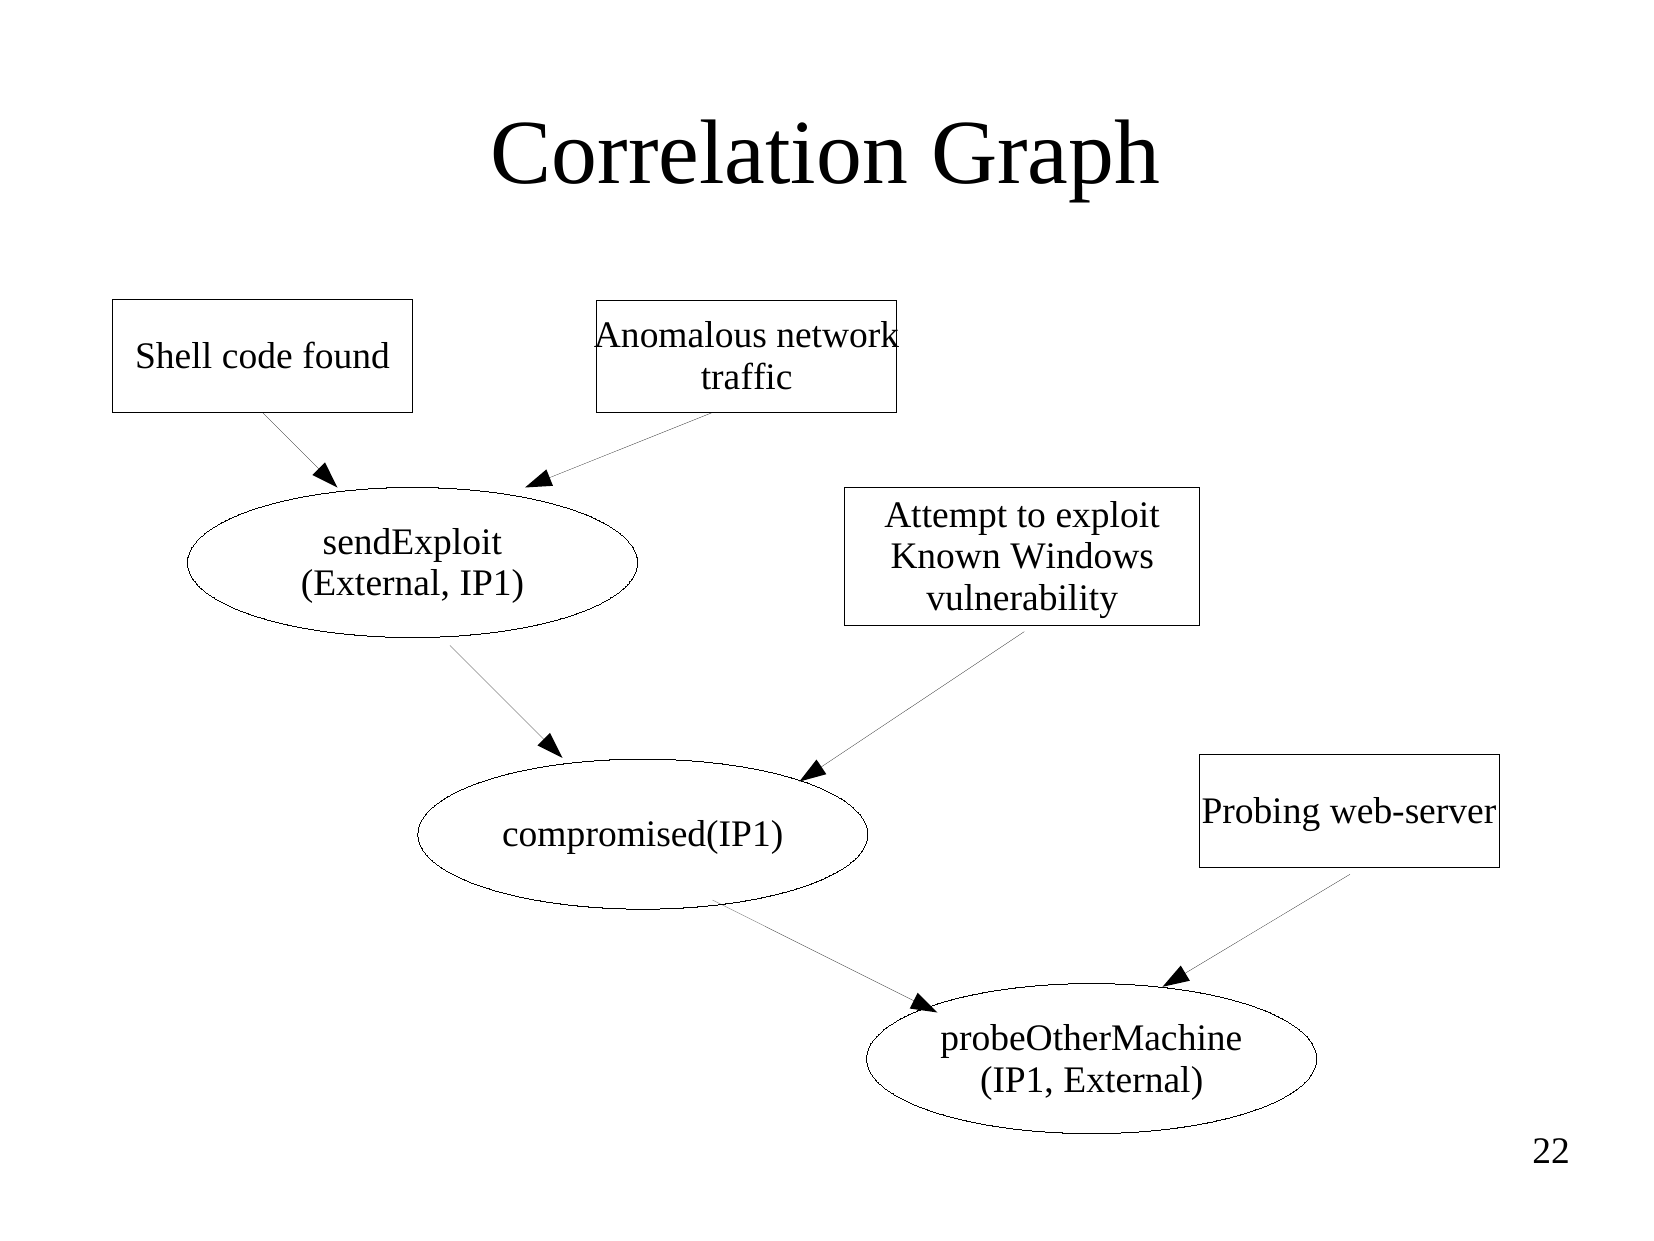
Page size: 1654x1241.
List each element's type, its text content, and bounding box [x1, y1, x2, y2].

text_box probeOtherMachine (IP1, External) [866, 983, 1317, 1134]
text_box sendExploit (External, IP1) [187, 487, 638, 638]
title Correlation Graph [82, 49, 1570, 256]
text_box Anomalous network traffic [596, 300, 897, 413]
text_box Shell code found [112, 299, 413, 413]
text_box compromised(IP1) [417, 759, 868, 910]
text_box Attempt to exploit Known Windows vulnerability [844, 487, 1200, 626]
text_box Probing web-server [1199, 754, 1500, 868]
